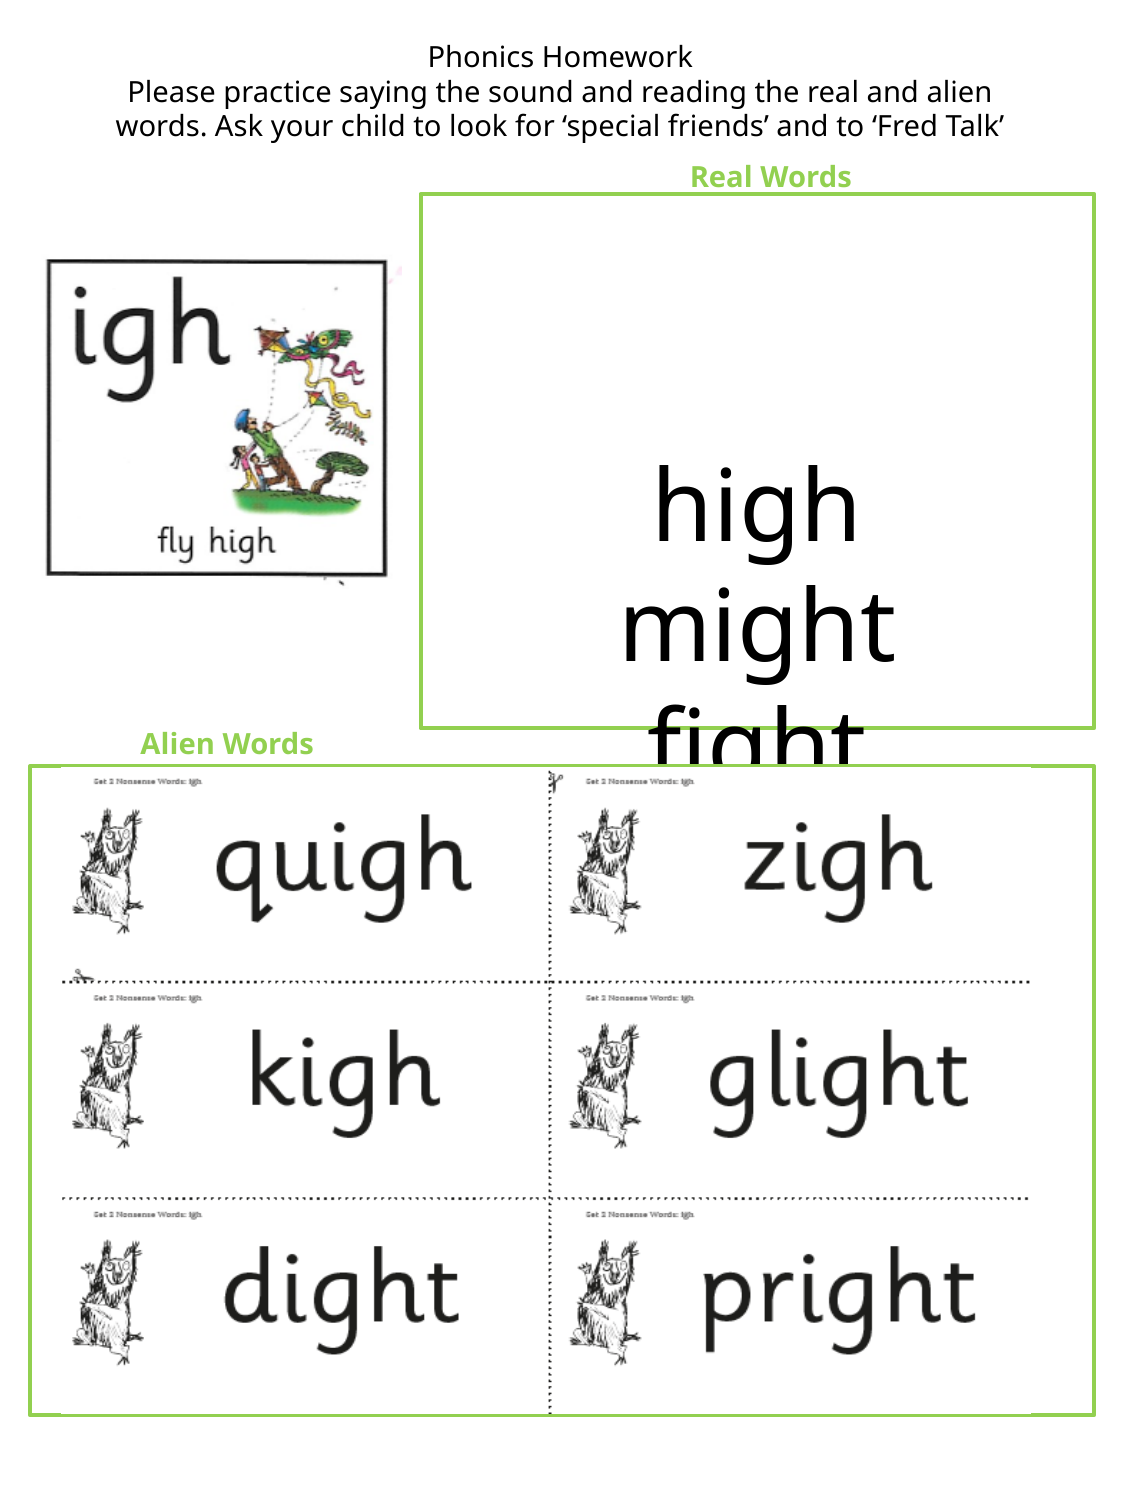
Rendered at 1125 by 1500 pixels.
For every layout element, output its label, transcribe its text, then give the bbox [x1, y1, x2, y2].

text_box high might fight sight [421, 194, 1094, 728]
text_box Phonics Homework Please practice saying the sound and reading the real and alien words. Ask your child to look for ‘special friends’ and to ‘Fred Talk’ [90, 30, 1031, 116]
picture [30, 248, 402, 589]
text_box Alien Words [125, 717, 368, 767]
text_box Real Words [674, 150, 917, 237]
picture [61, 767, 1031, 1414]
